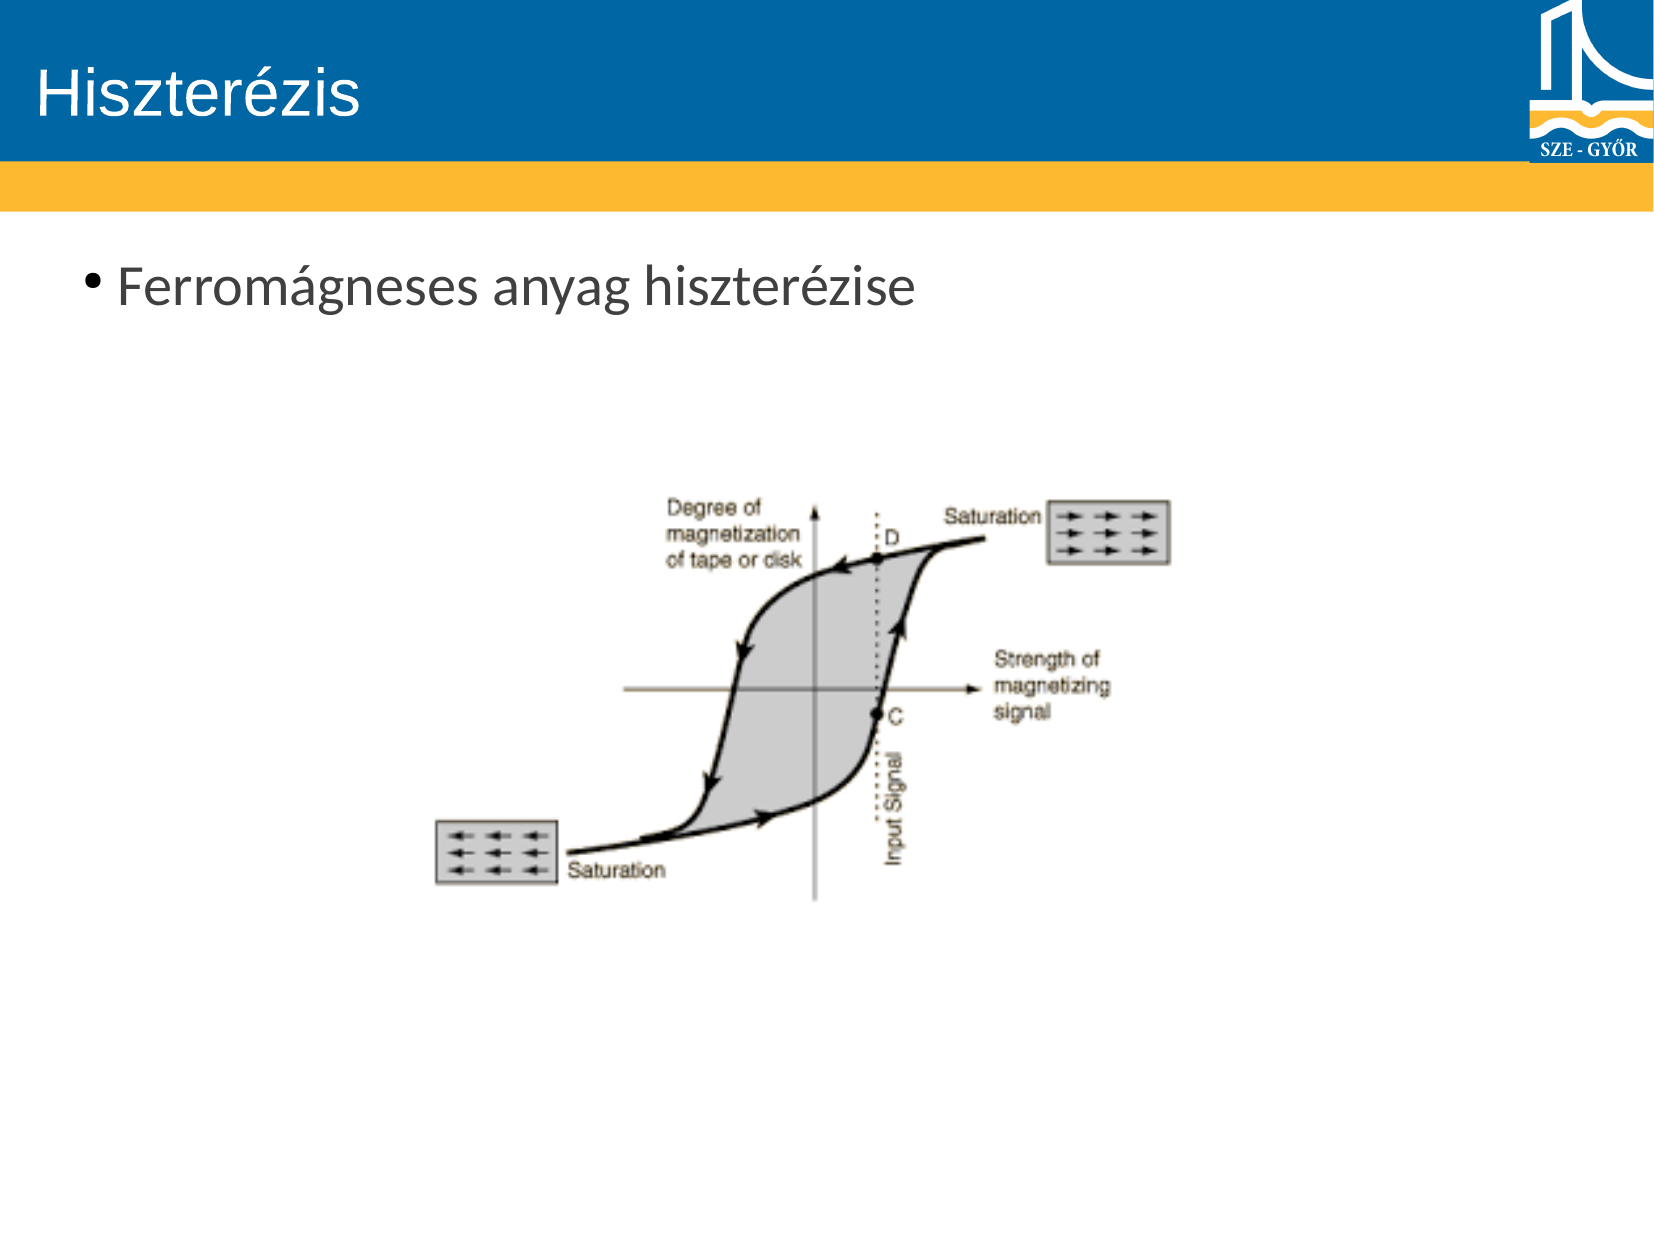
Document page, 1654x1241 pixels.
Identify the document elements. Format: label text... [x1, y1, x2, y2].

picture [1529, 0, 1654, 163]
picture [415, 472, 1193, 918]
text_box Ferromágneses anyag hiszterézise [82, 247, 1571, 1198]
text_box Hiszterézis [34, 48, 1524, 144]
